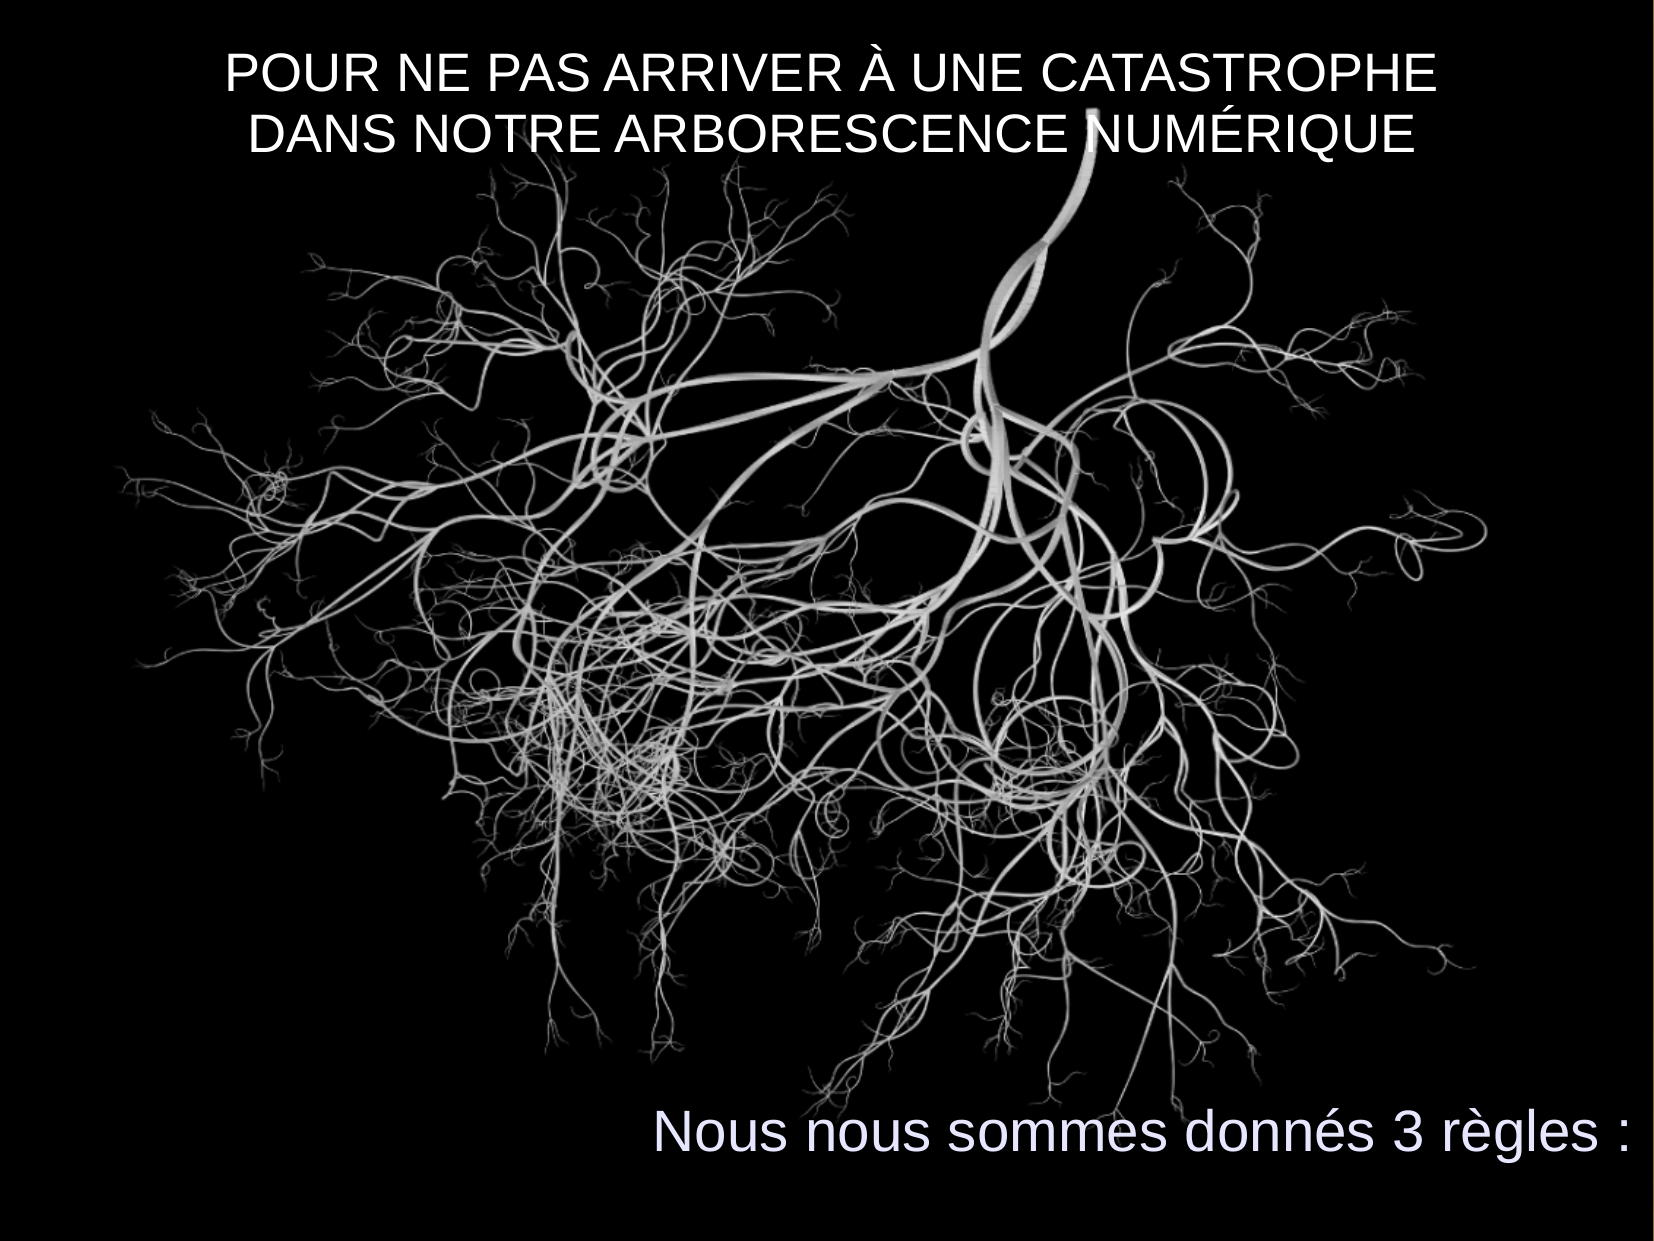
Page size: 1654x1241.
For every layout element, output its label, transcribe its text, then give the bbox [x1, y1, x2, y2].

picture [0, 0, 1654, 1241]
text_box Nous nous sommes donnés 3 règles : [652, 1098, 1654, 1198]
text_box POUR NE PAS ARRIVER À UNE CATASTROPHE DANS NOTRE ARBORESCENCE NUMÉRIQUE [129, 35, 1536, 172]
